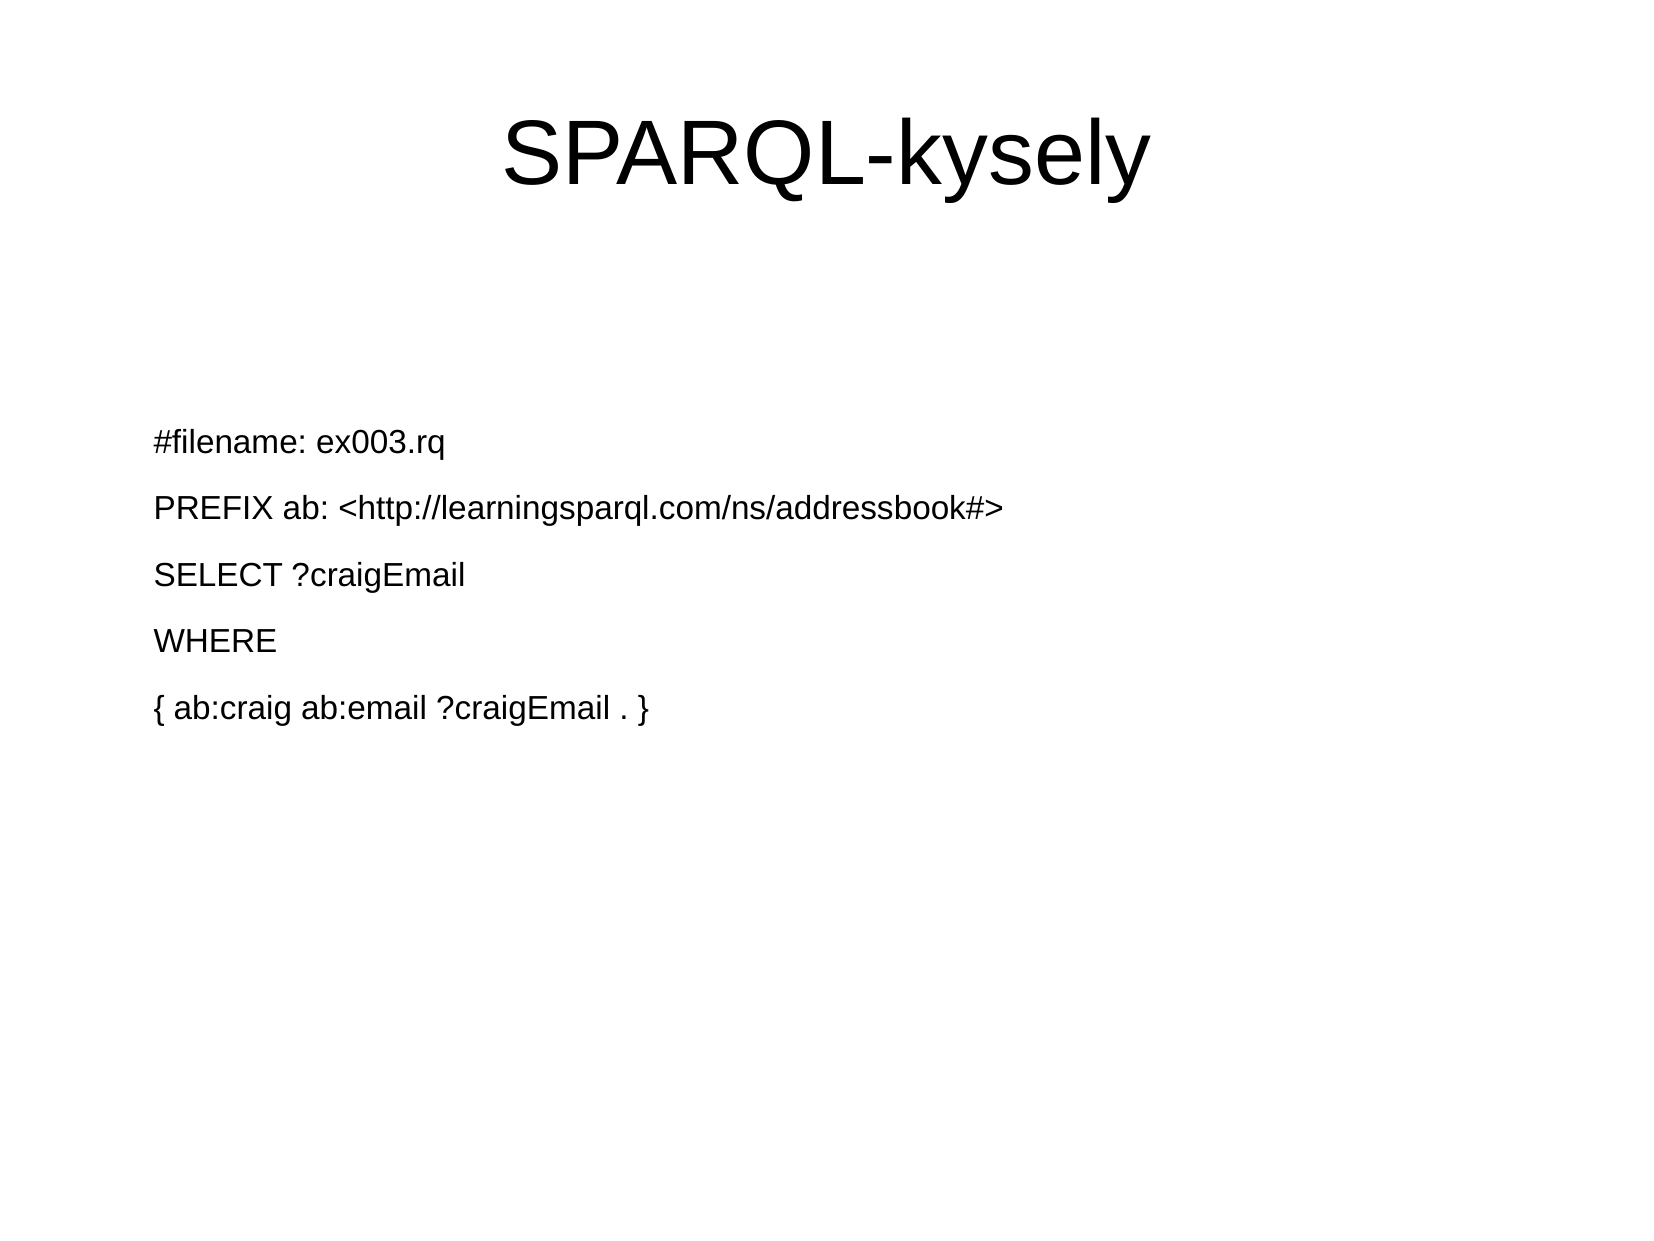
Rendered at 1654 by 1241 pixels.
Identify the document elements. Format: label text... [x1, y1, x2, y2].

list #filename: ex003.rq PREFIX ab: <http://learningsparql.com/ns/addressbook#> SELECT ?craigEmail WHERE { ab:craig ab:email ?craigEmail . } [82, 290, 1571, 1010]
title SPARQL-kysely [82, 49, 1571, 257]
